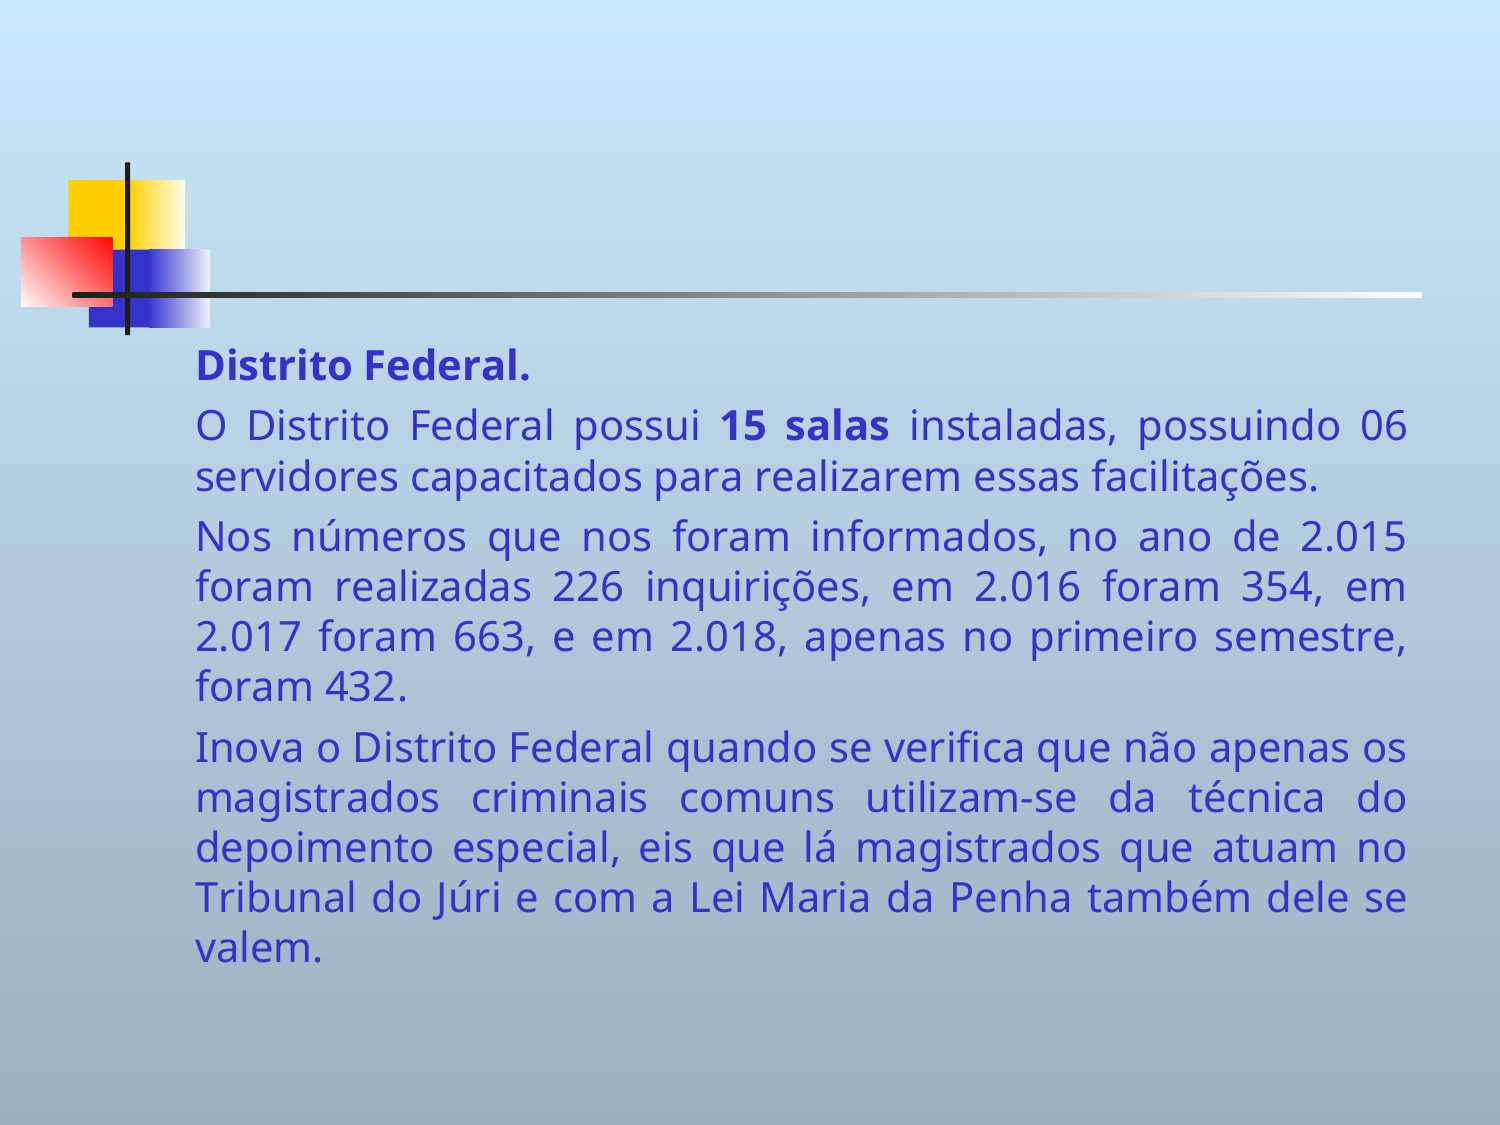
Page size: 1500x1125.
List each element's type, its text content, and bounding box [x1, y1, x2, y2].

list Distrito Federal. O Distrito Federal possui 15 salas instaladas, possuindo 06 servidores capacitados para realizarem essas facilitações. Nos números que nos foram informados, no ano de 2.015 foram realizadas 226 inquirições, em 2.016 foram 354, em 2.017 foram 663, e em 2.018, apenas no primeiro semestre, foram 432. Inova o Distrito Federal quando se verifica que não apenas os magistrados criminais comuns utilizam-se da técnica do depoimento especial, eis que lá magistrados que atuam no Tribunal do Júri e com a Lei Maria da Penha também dele se valem. [123, 331, 1424, 1047]
